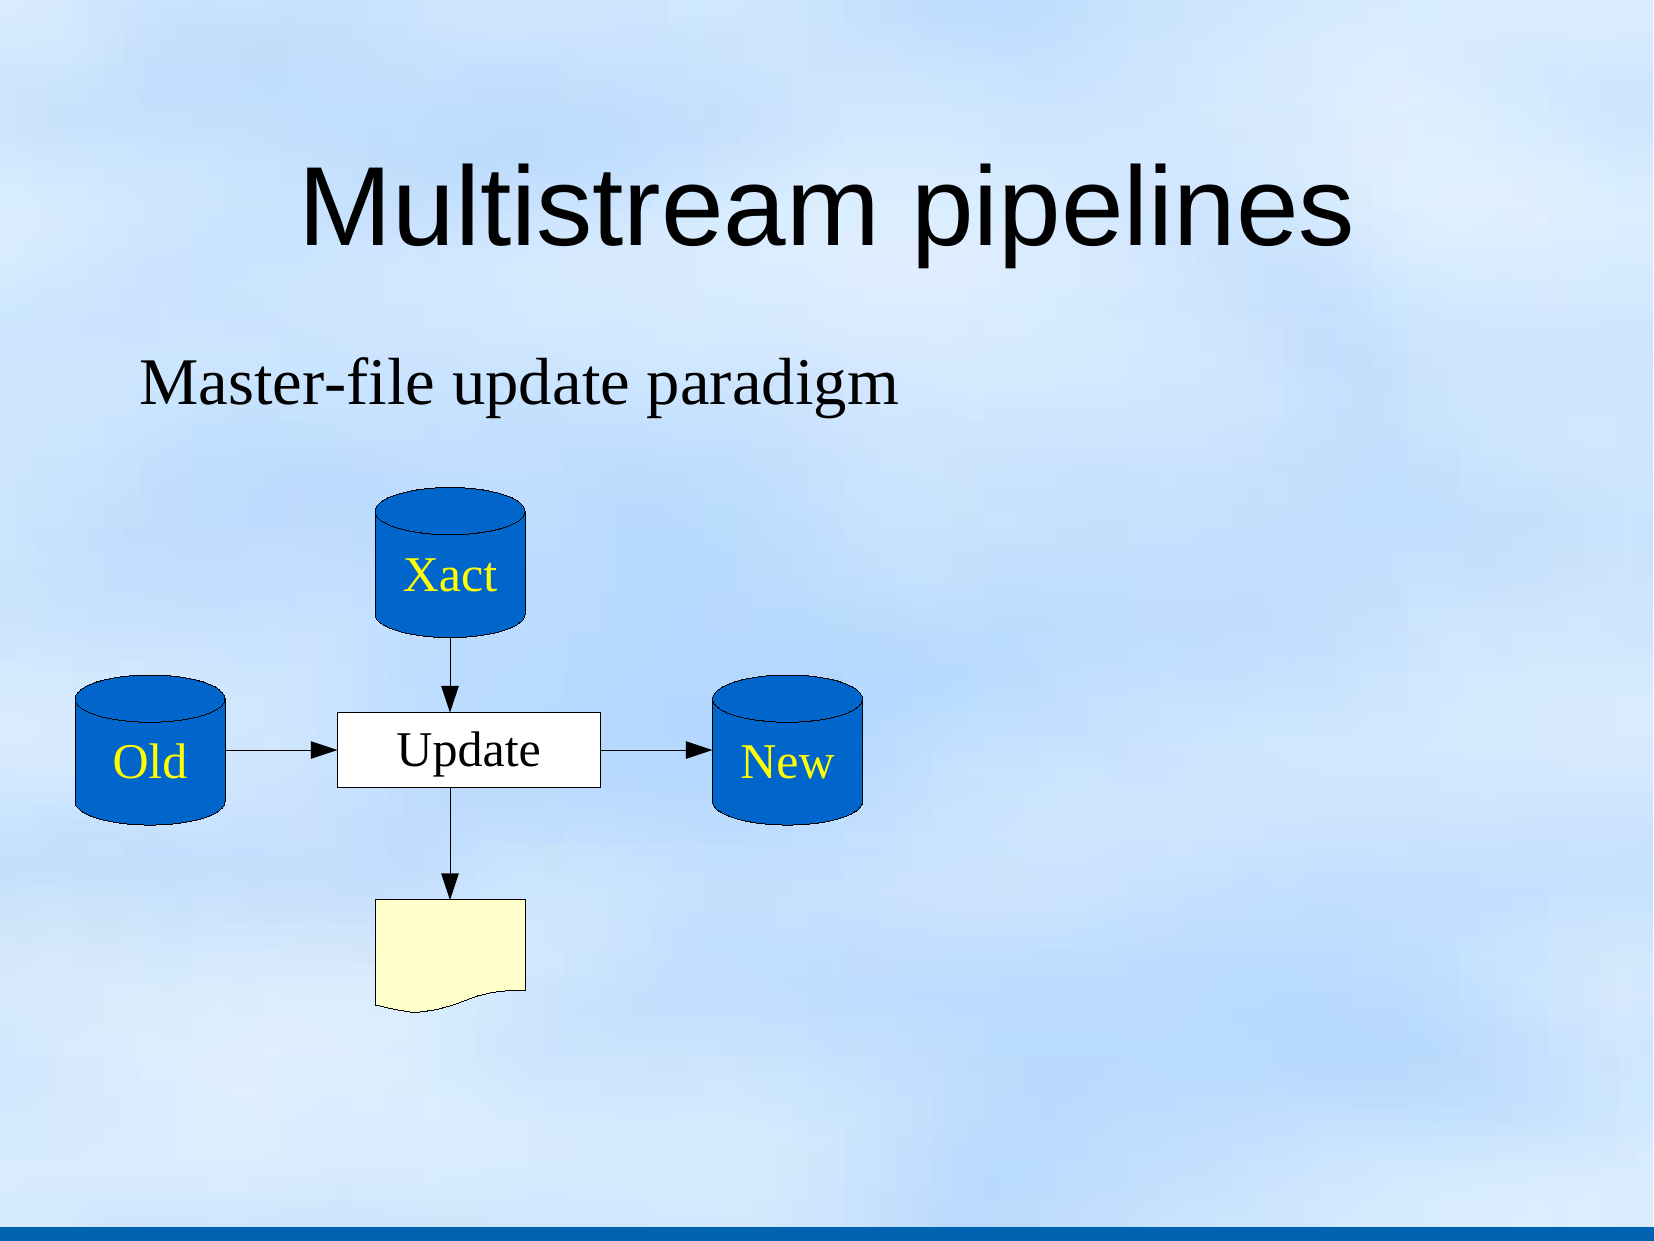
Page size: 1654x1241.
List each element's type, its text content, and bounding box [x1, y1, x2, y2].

list Master-file update paradigm [121, 344, 1533, 451]
text_box Xact [375, 487, 526, 638]
text_box [375, 899, 526, 1013]
text_box New [712, 675, 863, 826]
picture [0, 0, 1654, 1227]
text_box Old [75, 675, 226, 826]
text_box Update [337, 712, 601, 788]
title Multistream pipelines [121, 102, 1533, 311]
